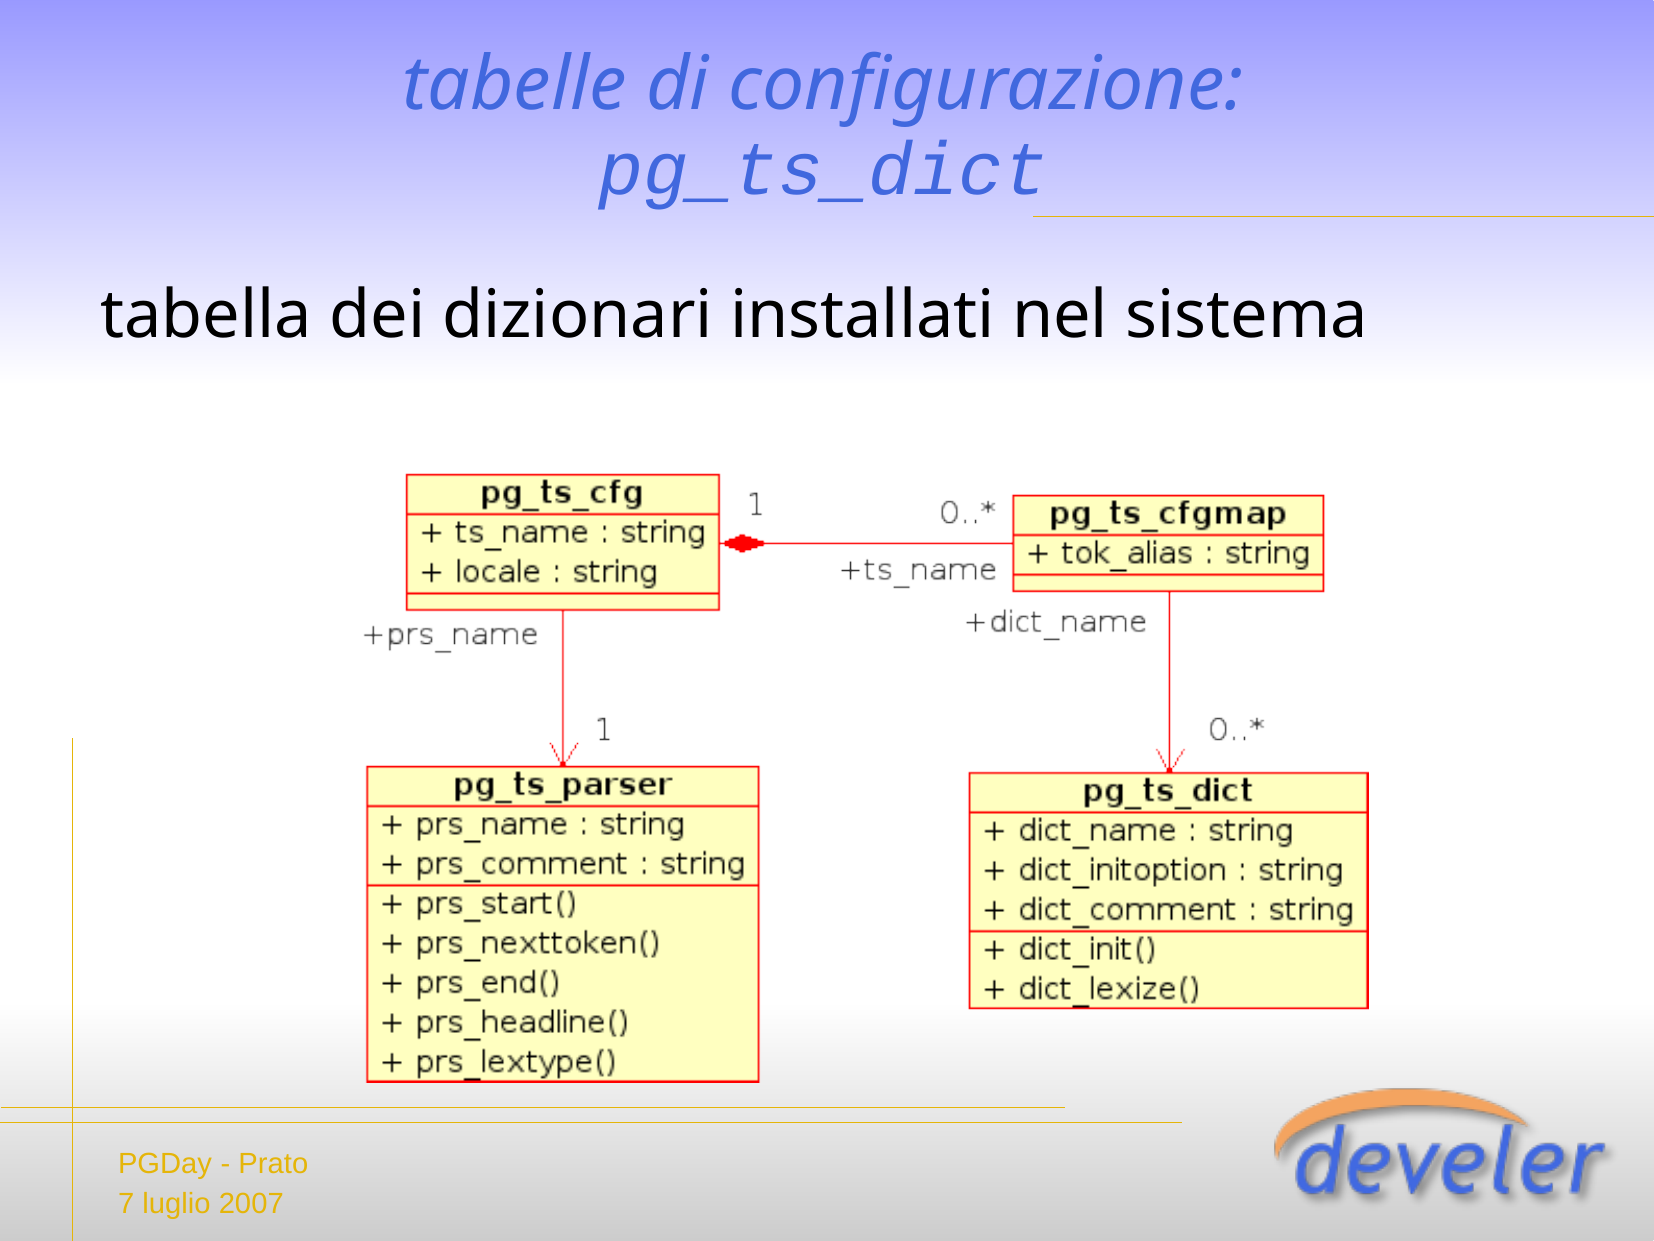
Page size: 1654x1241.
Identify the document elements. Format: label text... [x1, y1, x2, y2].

picture [1269, 1083, 1622, 1211]
picture [354, 472, 1369, 1083]
list tabella dei dizionari installati nel sistema [82, 265, 1571, 1093]
title tabelle di configurazione: pg_ts_dict [82, 29, 1565, 217]
